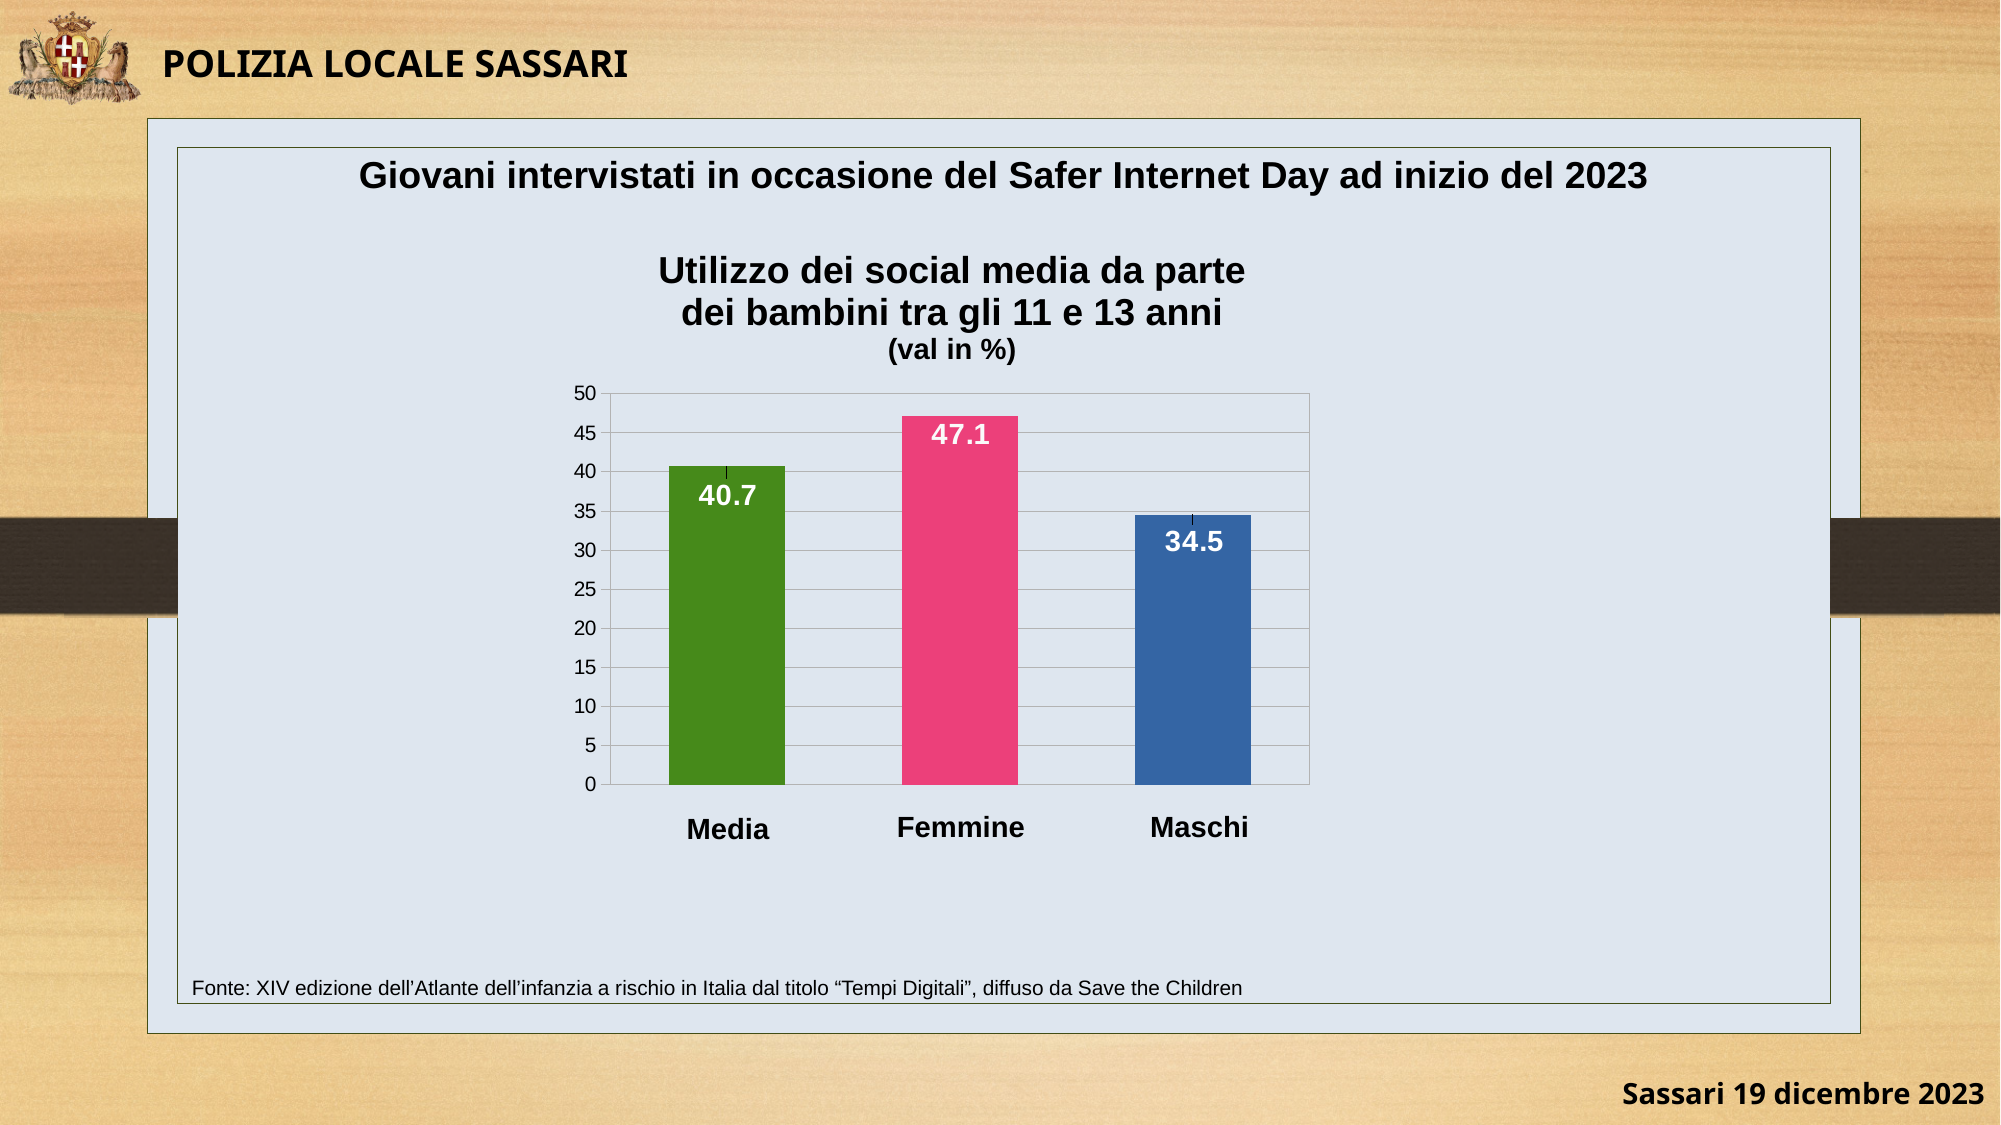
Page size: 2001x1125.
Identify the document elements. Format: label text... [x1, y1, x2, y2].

picture [0, 0, 2001, 1125]
text_box [147, 618, 1861, 1034]
text_box Utilizzo dei social media da parte dei bambini tra gli 11 e 13 anni (val in %) [641, 241, 1264, 374]
text_box [178, 205, 1830, 1003]
text_box POLIZIA LOCALE SASSARI [147, 30, 797, 98]
text_box Fonte: XIV edizione dell’Atlante dell’infanzia a rischio in Italia dal titolo “Tempi Digitali”, diffuso da Save the Children [177, 969, 1736, 1008]
text_box Maschi [1024, 803, 1376, 861]
text_box Femmine [785, 803, 1024, 861]
text_box [147, 118, 1861, 518]
text_box Media [670, 805, 786, 863]
text_box Giovani intervistati in occasione del Safer Internet Day ad inizio del 2023 [177, 147, 1831, 205]
chart [558, 373, 1325, 806]
text_box Sassari 19 dicembre 2023 [1350, 1065, 2000, 1125]
